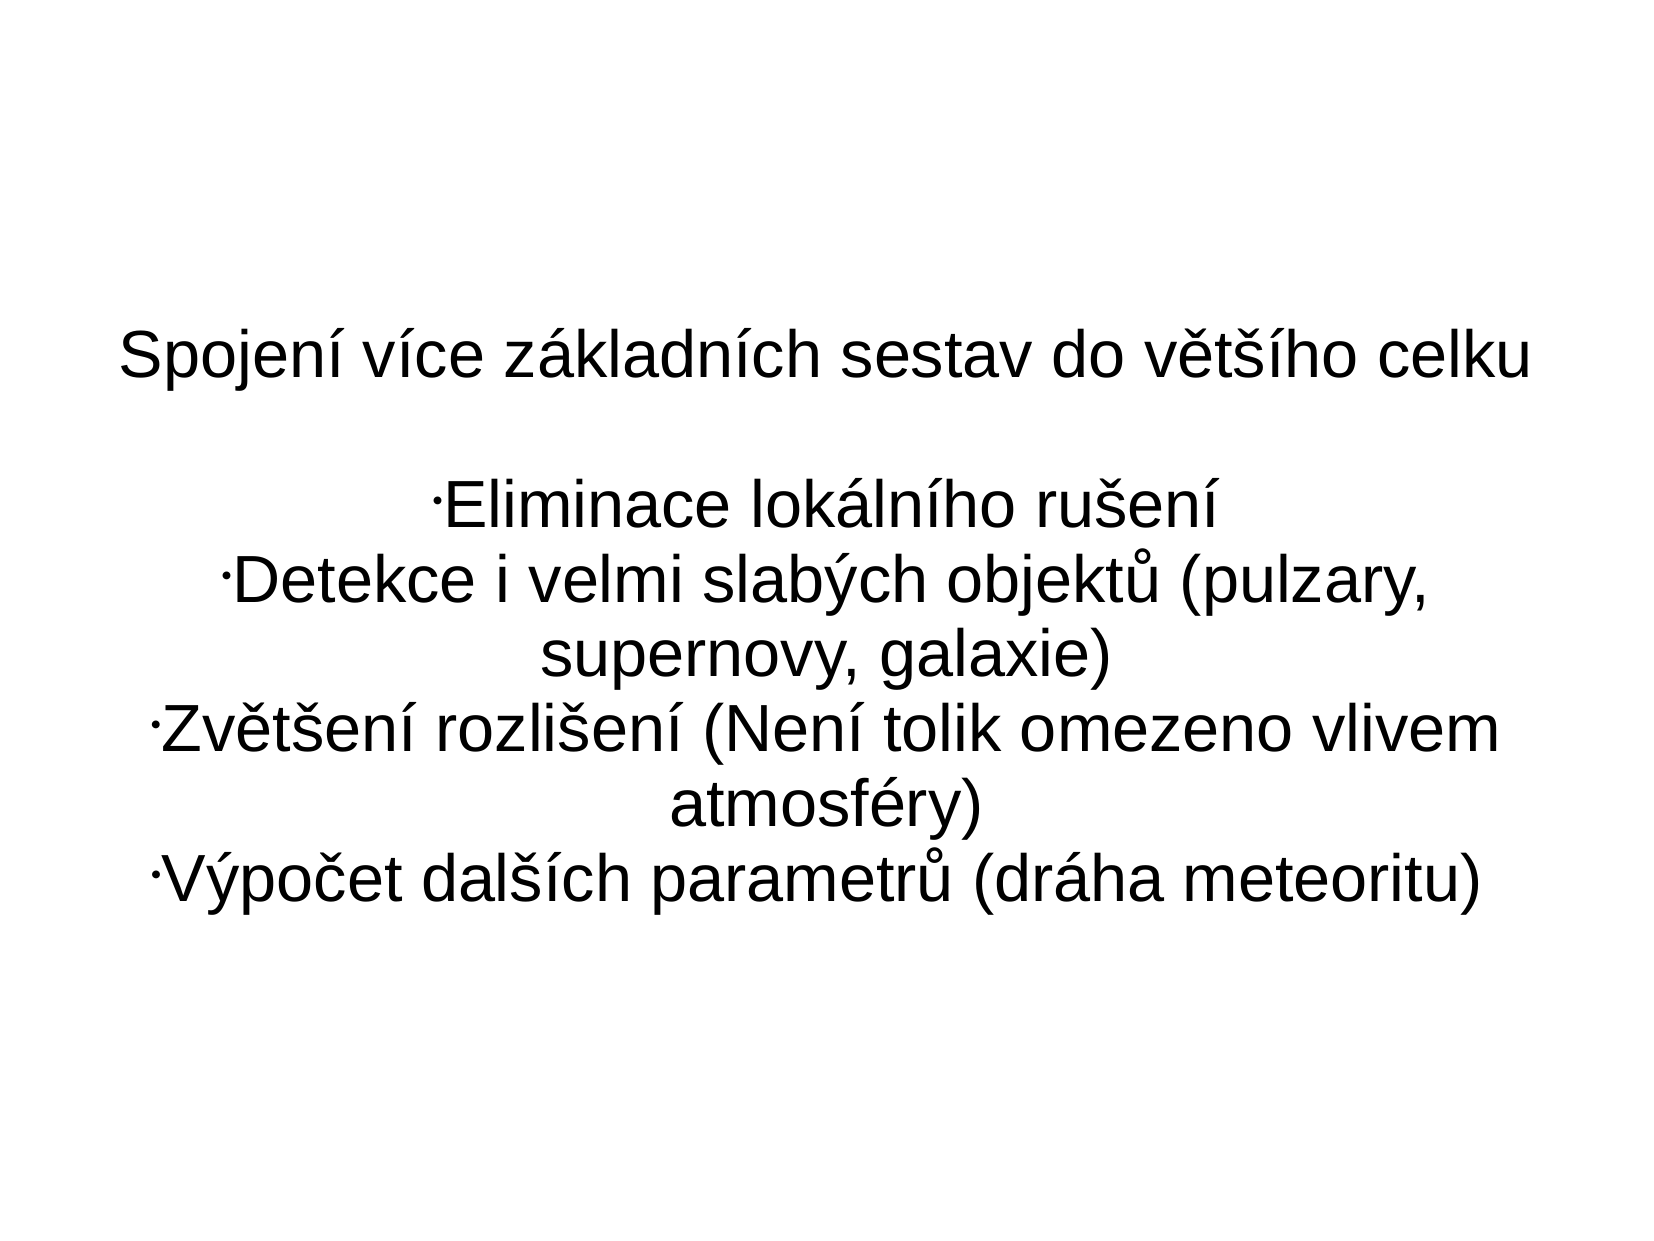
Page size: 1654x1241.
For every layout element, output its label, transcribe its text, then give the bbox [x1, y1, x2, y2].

subtitle Spojení více základních sestav do většího celku Eliminace lokálního rušení Detekce i velmi slabých objektů (pulzary, supernovy, galaxie) Zvětšení rozlišení (Není tolik omezeno vlivem atmosféry) Výpočet dalších parametrů (dráha meteoritu) [82, 49, 1571, 1109]
